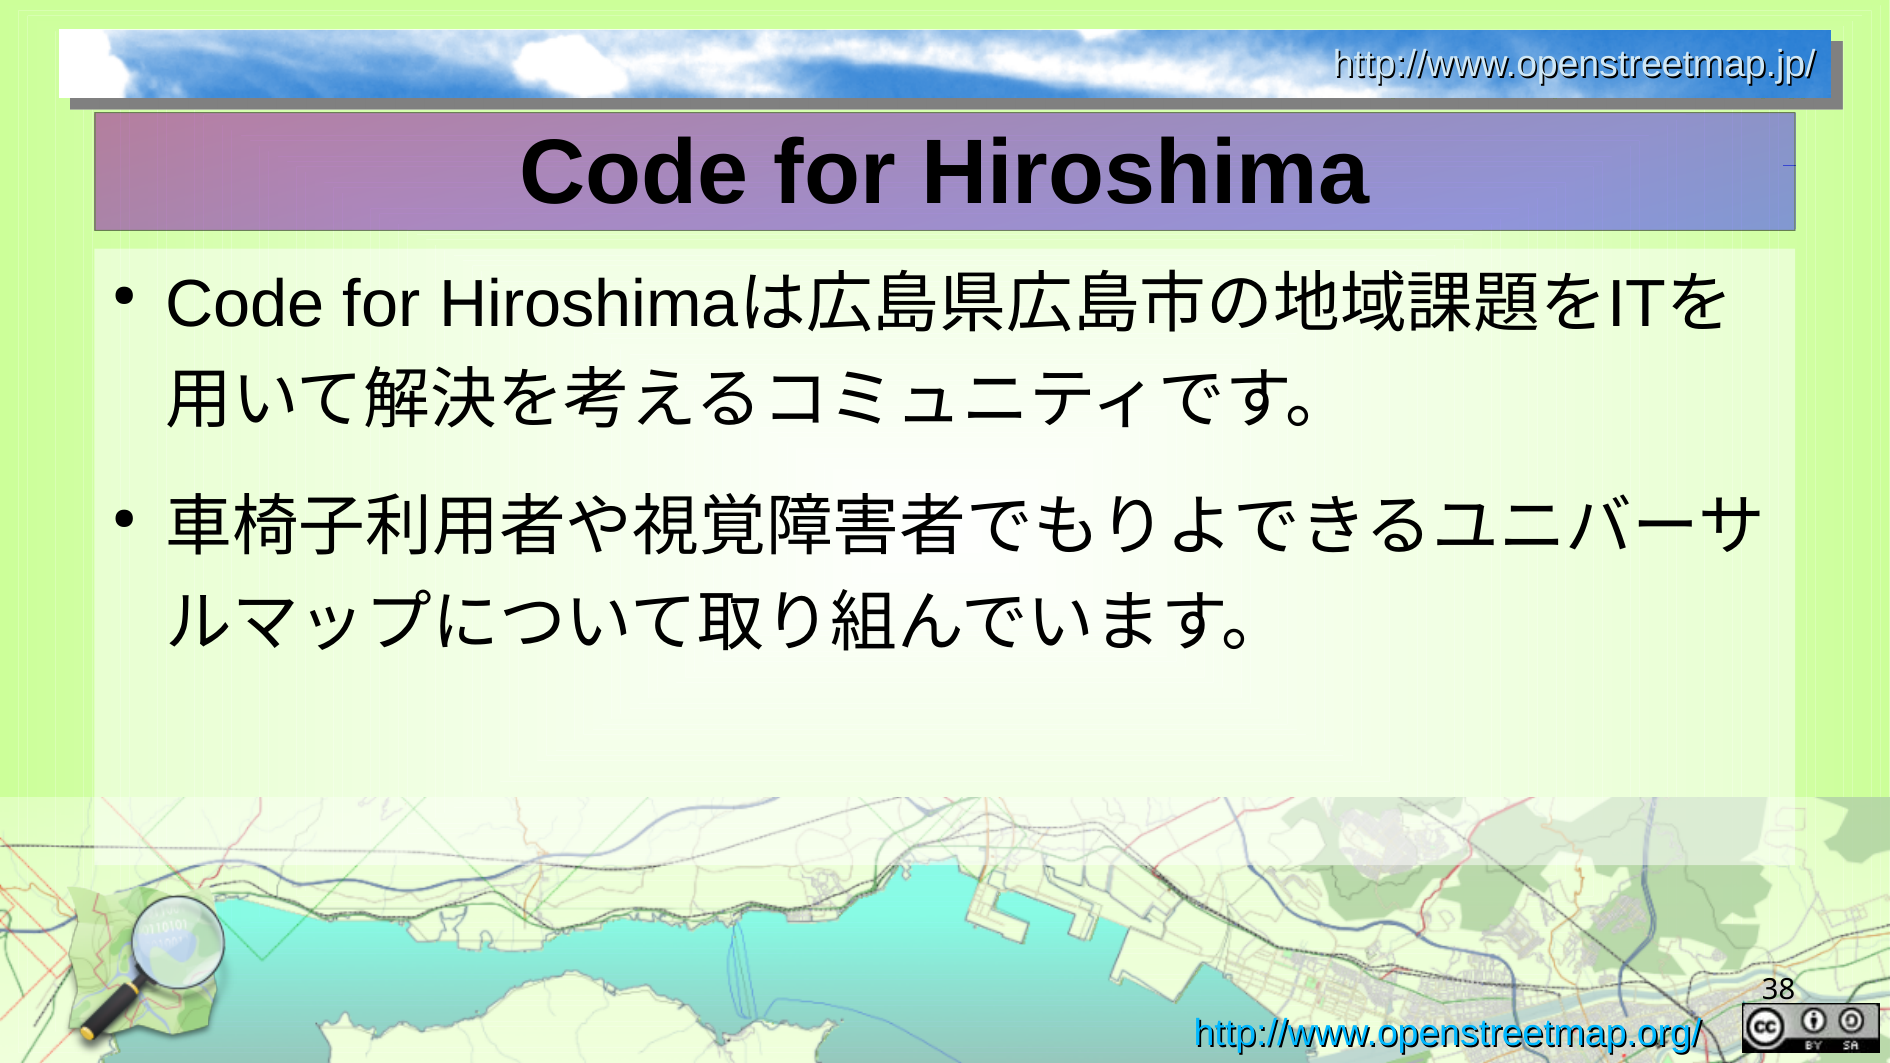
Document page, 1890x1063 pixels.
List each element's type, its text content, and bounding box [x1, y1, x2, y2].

title Code for Hiroshima [94, 112, 1796, 231]
list Code for Hiroshimaは広島県広島市の地域課題をITを用いて解決を考えるコミュニティです。 車椅子利用者や視覚障害者でもりよできるユニバーサルマップについて取り組んでいます。 [94, 248, 1796, 866]
picture [59, 29, 1831, 98]
picture [0, 797, 1890, 1063]
